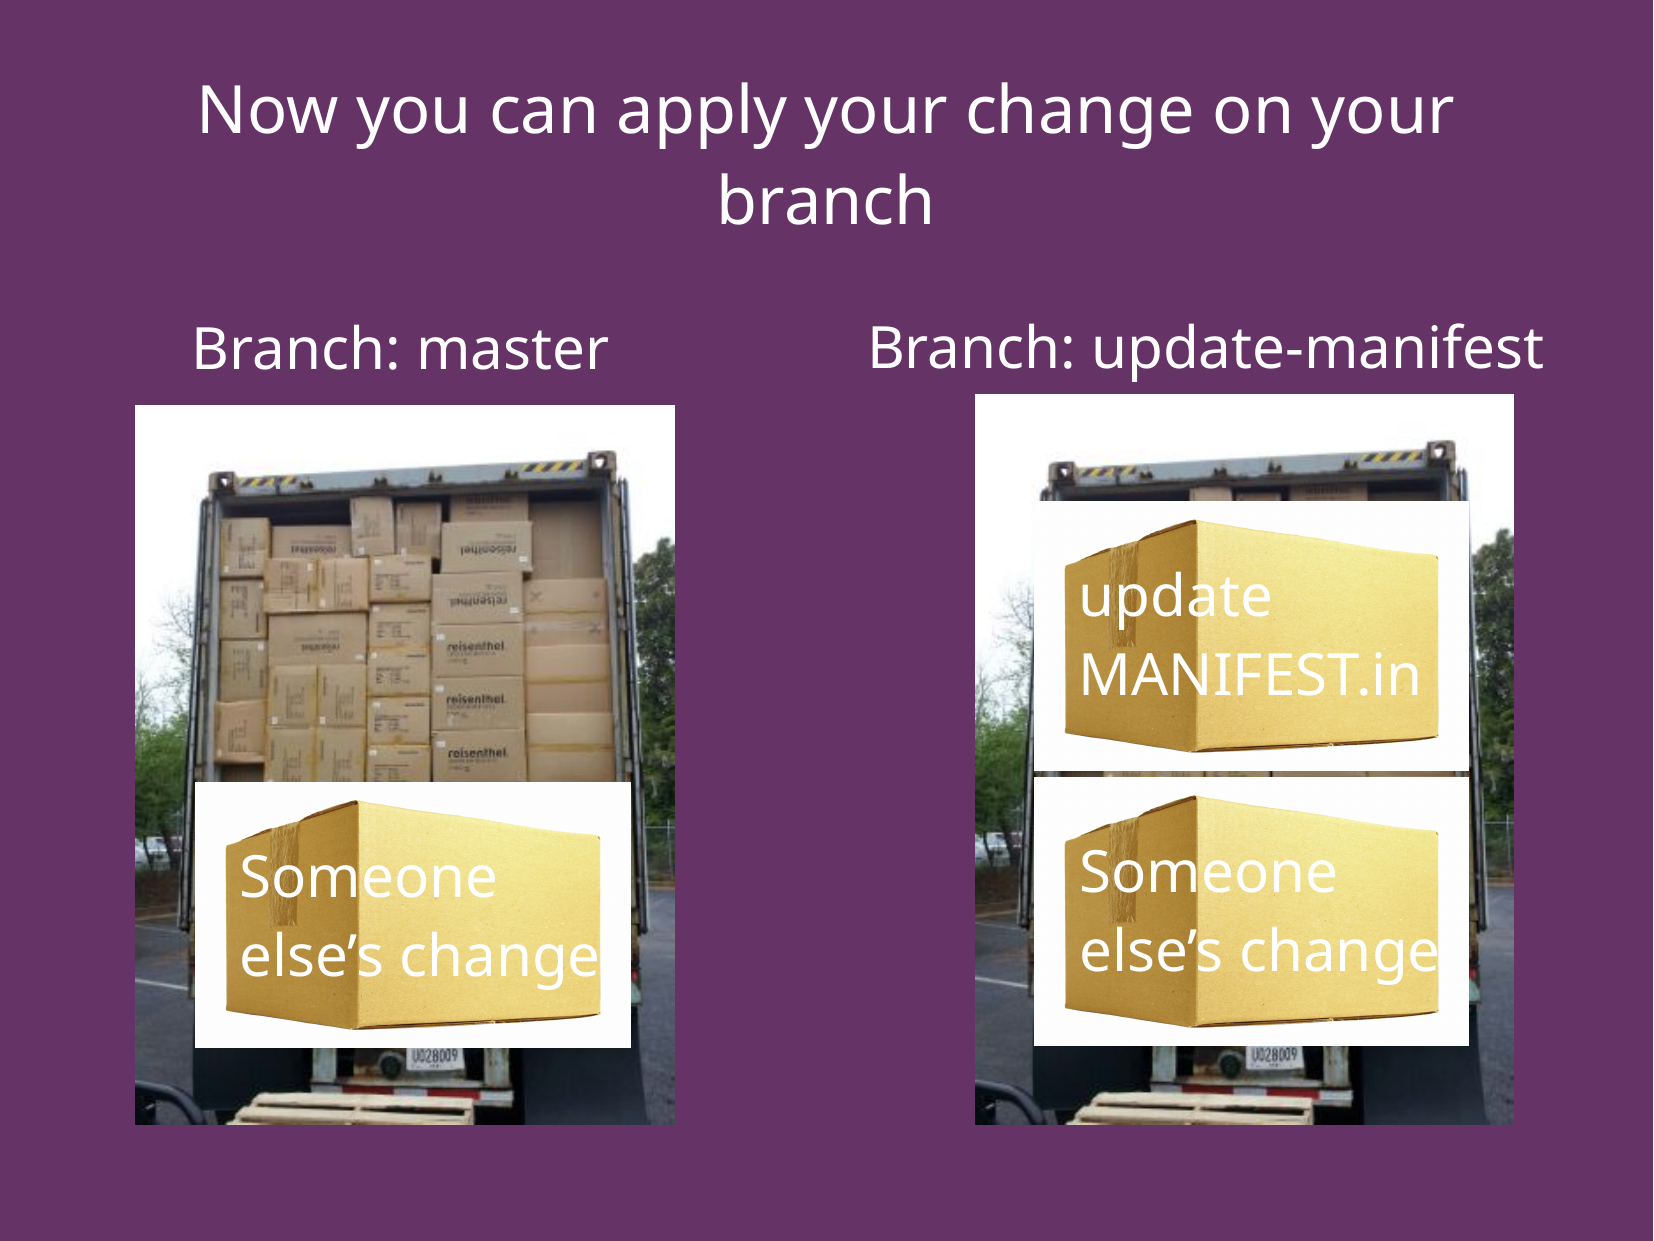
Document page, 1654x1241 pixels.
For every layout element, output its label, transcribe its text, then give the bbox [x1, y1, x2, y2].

text_box Branch: master [177, 300, 656, 395]
picture [135, 405, 675, 1126]
picture [975, 394, 1514, 1126]
text_box Branch: update-manifest [852, 299, 1608, 394]
text_box Someone else’s change [1064, 822, 1499, 1049]
text_box update MANIFEST.in [1064, 546, 1469, 773]
text_box Someone else’s change [225, 827, 661, 1051]
title Now you can apply your change on your branch [82, 27, 1571, 279]
